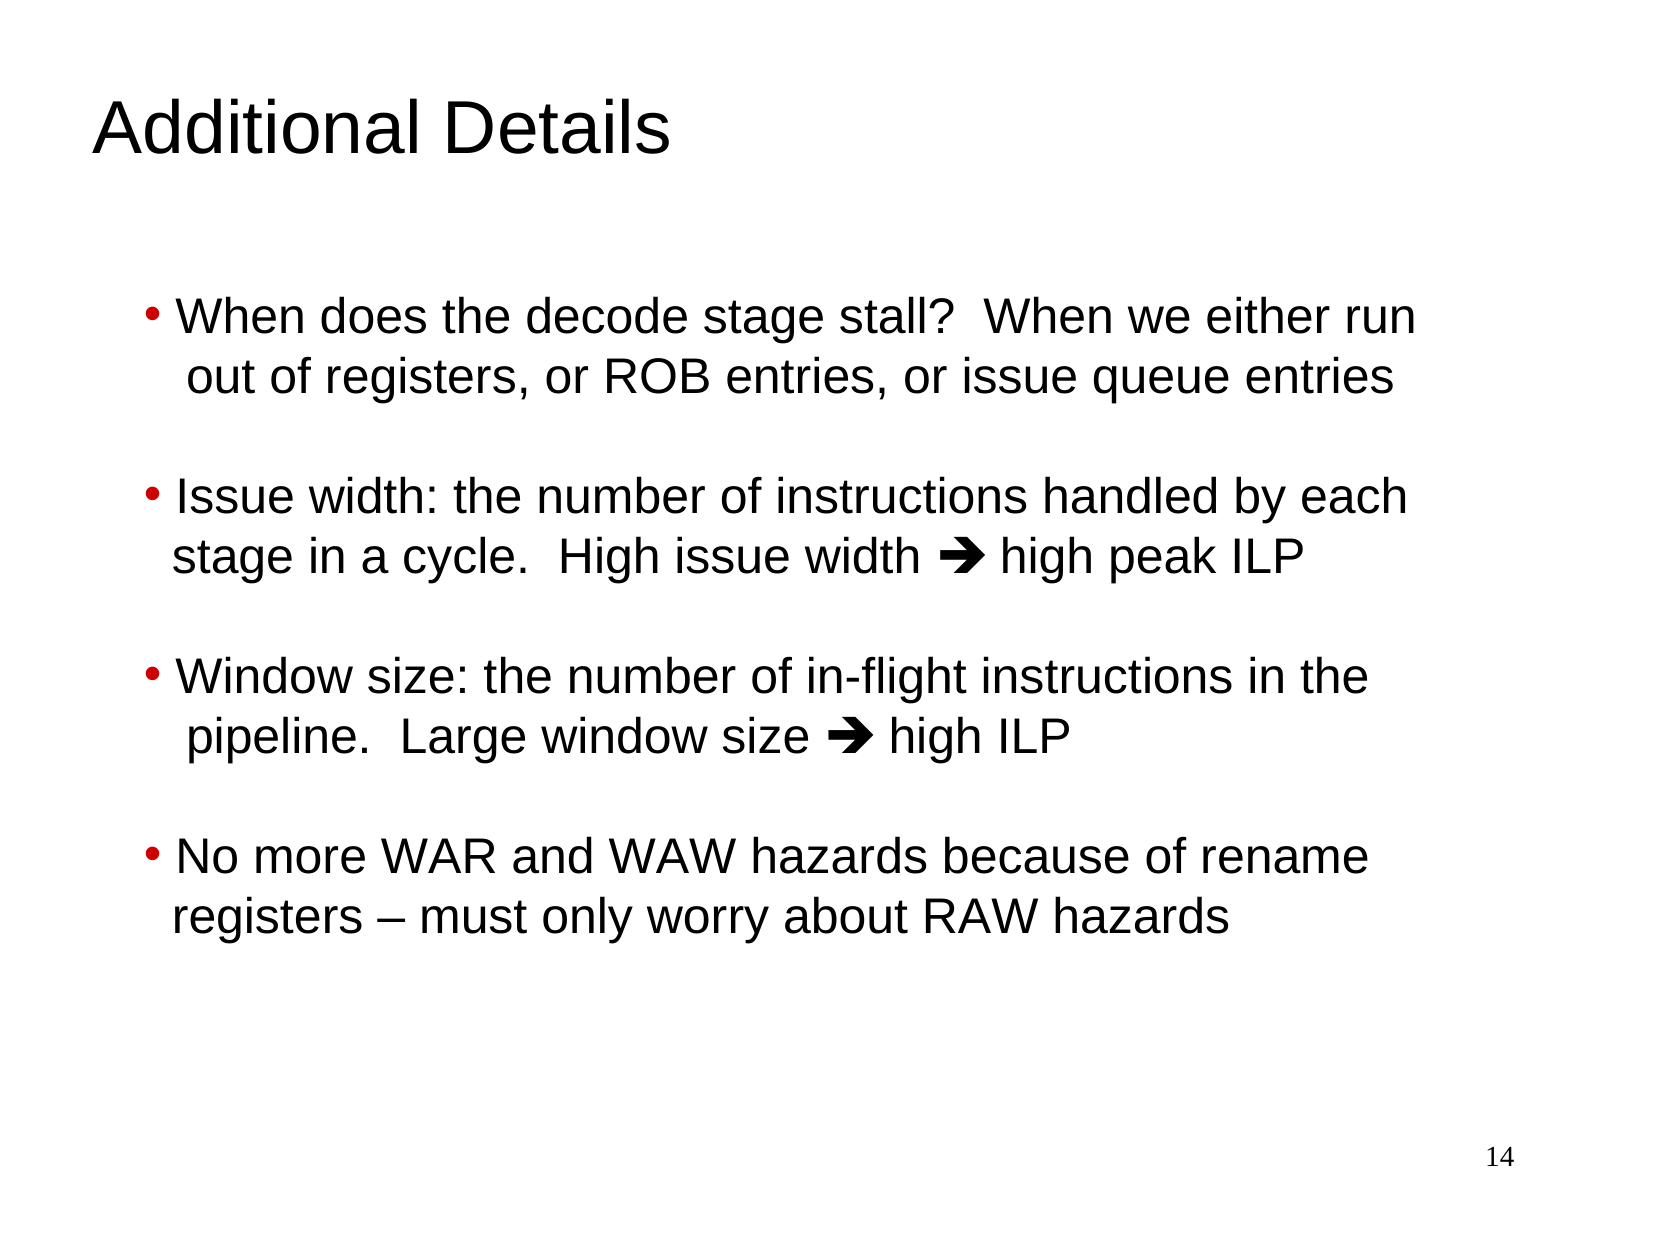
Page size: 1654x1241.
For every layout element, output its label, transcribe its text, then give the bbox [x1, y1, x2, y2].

text_box Additional Details [78, 71, 688, 177]
text_box <number> [1184, 1129, 1530, 1213]
text_box When does the decode stage stall? When we either run out of registers, or ROB entries, or issue queue entries Issue width: the number of instructions handled by each stage in a cycle. High issue width  high peak ILP Window size: the number of in-flight instructions in the pipeline. Large window size  high ILP No more WAR and WAW hazards because of rename registers – must only worry about RAW hazards [129, 275, 1433, 1011]
